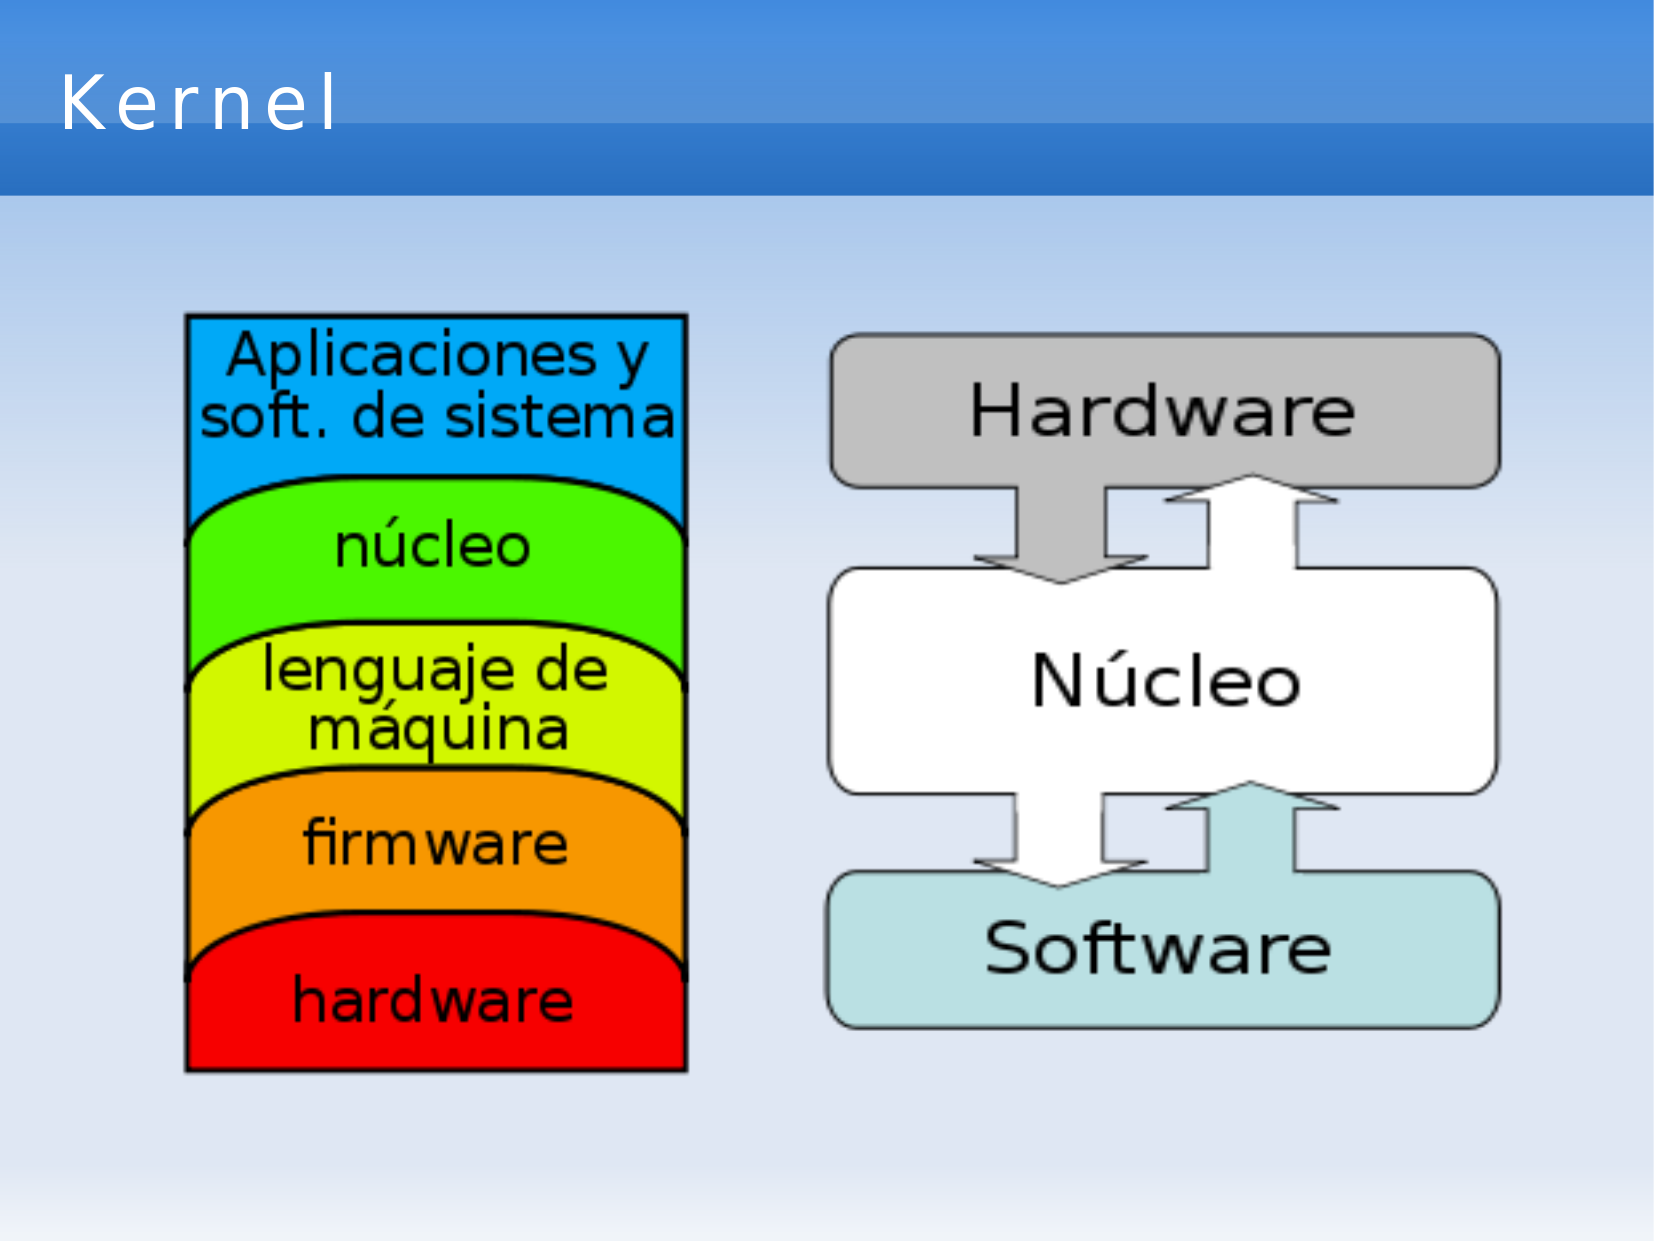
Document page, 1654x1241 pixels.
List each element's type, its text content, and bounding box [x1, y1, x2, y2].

picture [0, 0, 1654, 1241]
title Kernel [59, 29, 1270, 178]
